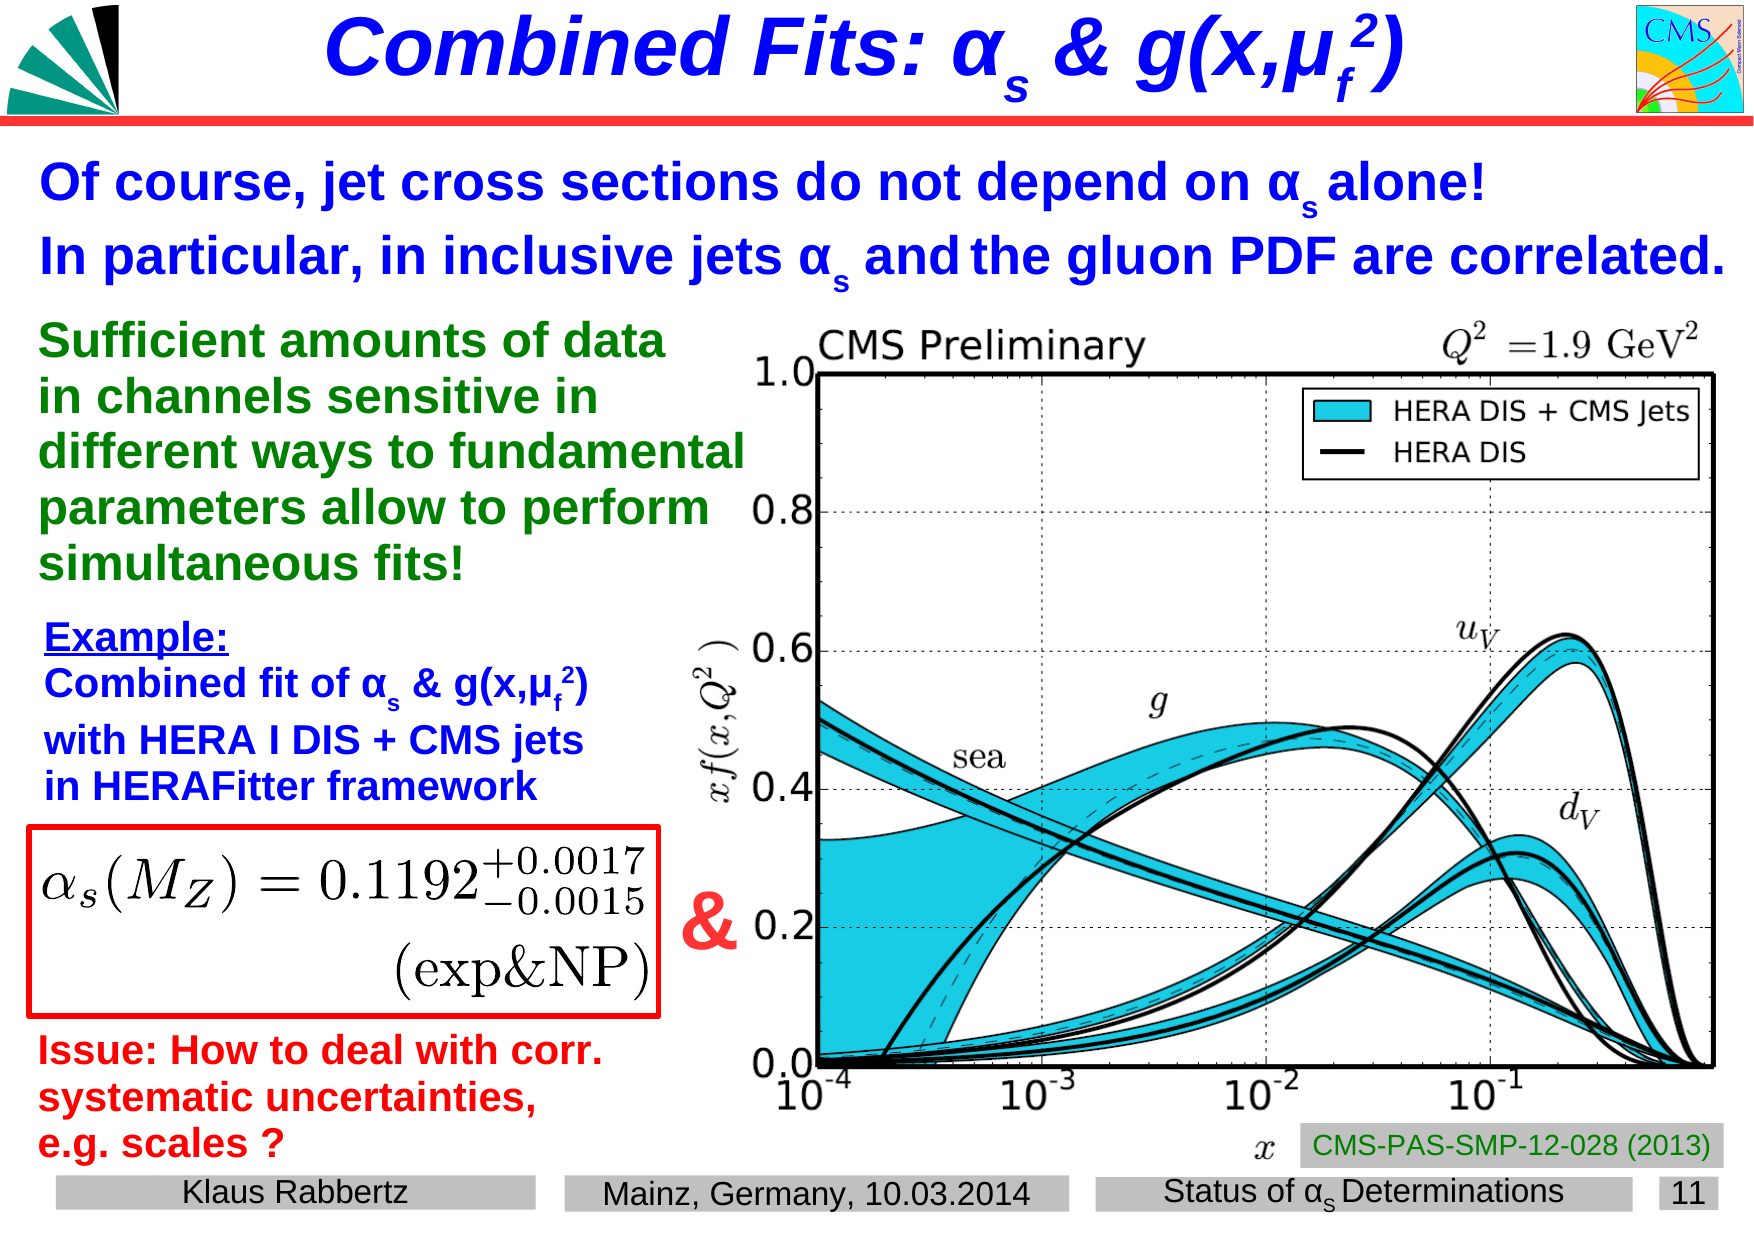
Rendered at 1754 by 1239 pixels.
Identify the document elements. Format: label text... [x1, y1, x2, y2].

text_box & [668, 868, 752, 974]
picture [684, 315, 1723, 1167]
text_box CMS-PAS-SMP-12-028 (2013) [1300, 1123, 1722, 1168]
title Combined Fits: αs & g(x,μf2) [123, 0, 1606, 114]
picture [7, 5, 119, 116]
text_box [28, 827, 659, 1017]
text_box Sufficient amounts of data in channels sensitive in different ways to fundamental parameters allow to perform simultaneous fits! [25, 306, 759, 605]
text_box Of course, jet cross sections do not depend on αs alone! In particular, in inclusive jets αs and the gluon PDF are correlated. [27, 145, 1737, 306]
text_box Example: Combined fit of αs & g(x,μf2) with HERA I DIS + CMS jets in HERAFitter framework [31, 607, 639, 827]
picture [1636, 5, 1744, 113]
text_box Issue: How to deal with corr. systematic uncertainties, e.g. scales ? [25, 1020, 634, 1174]
